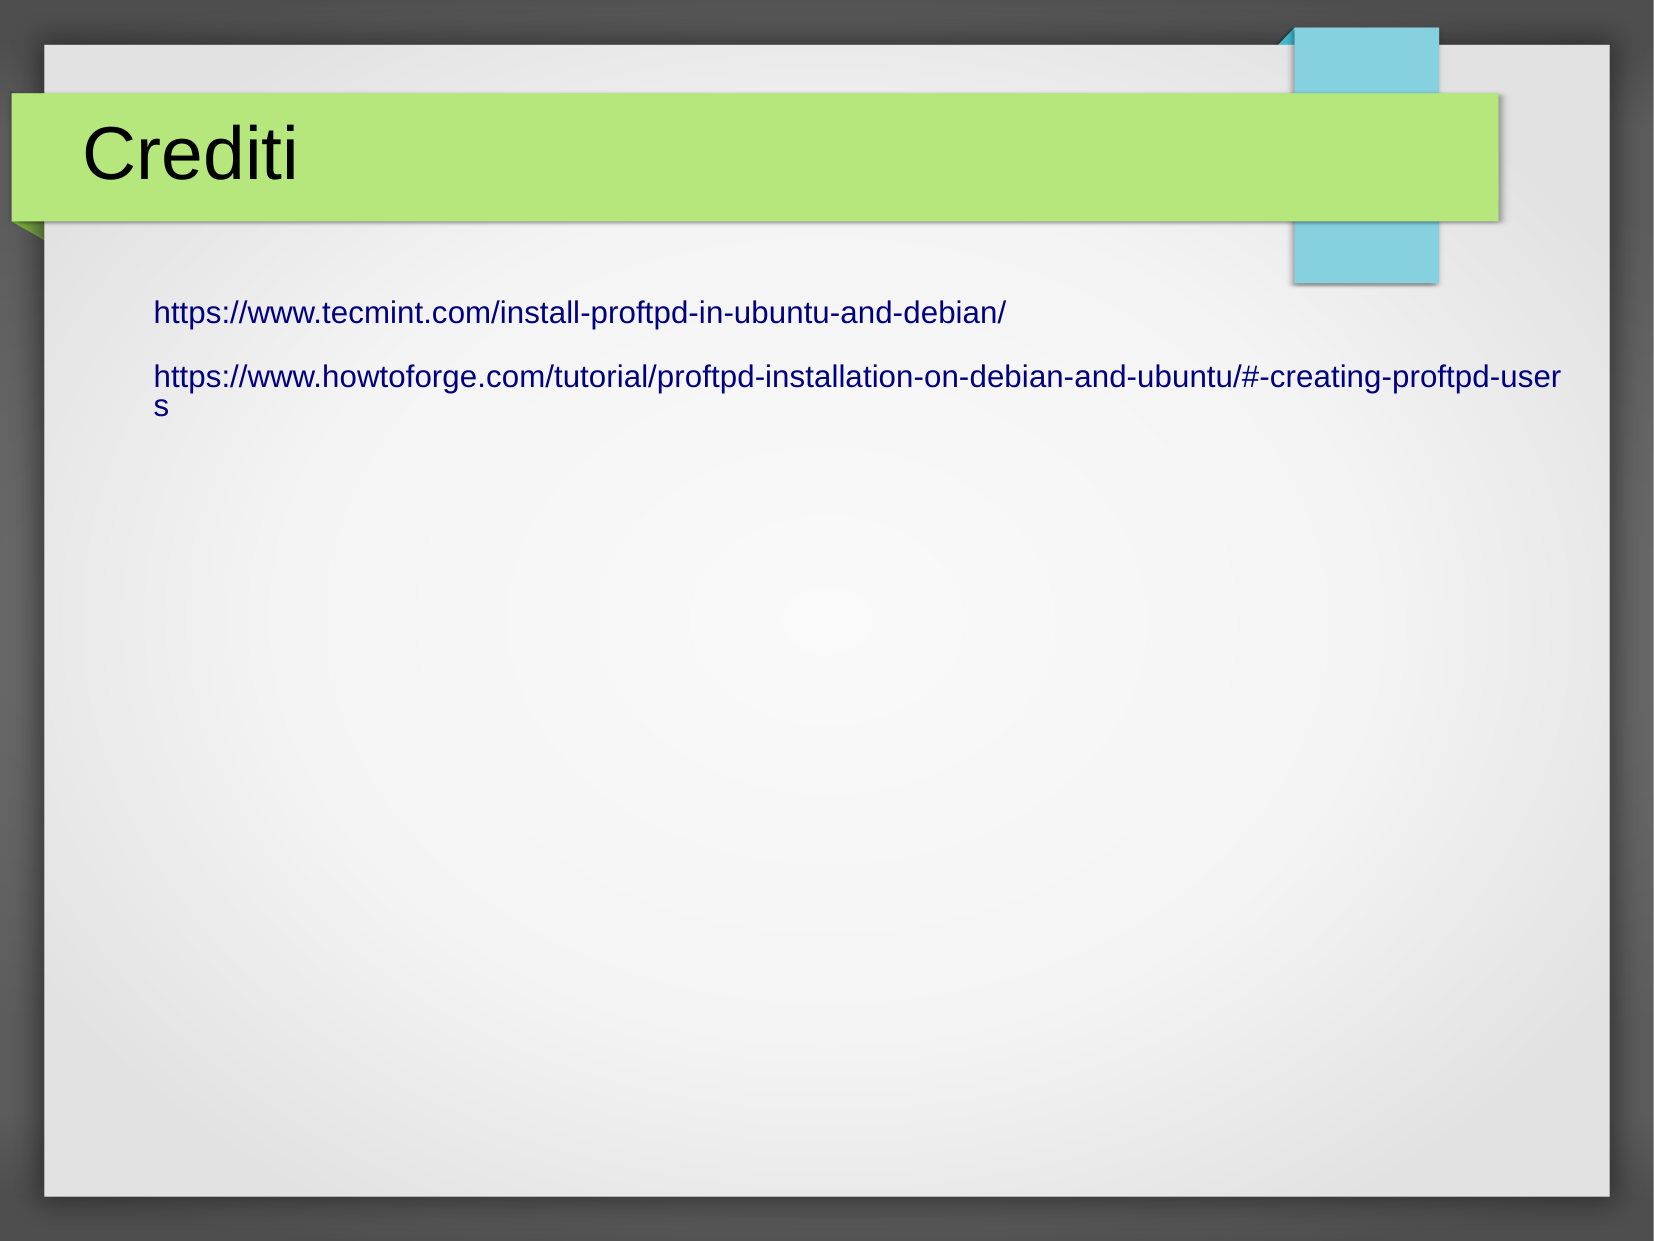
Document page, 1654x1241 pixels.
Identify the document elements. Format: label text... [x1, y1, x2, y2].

list https://www.tecmint.com/install-proftpd-in-ubuntu-and-debian/ https://www.howtoforge.com/tutorial/proftpd-installation-on-debian-and-ubuntu/#-creating-proftpd-users [82, 295, 1571, 1123]
title Crediti [82, 94, 1264, 213]
picture [0, 0, 1654, 1241]
